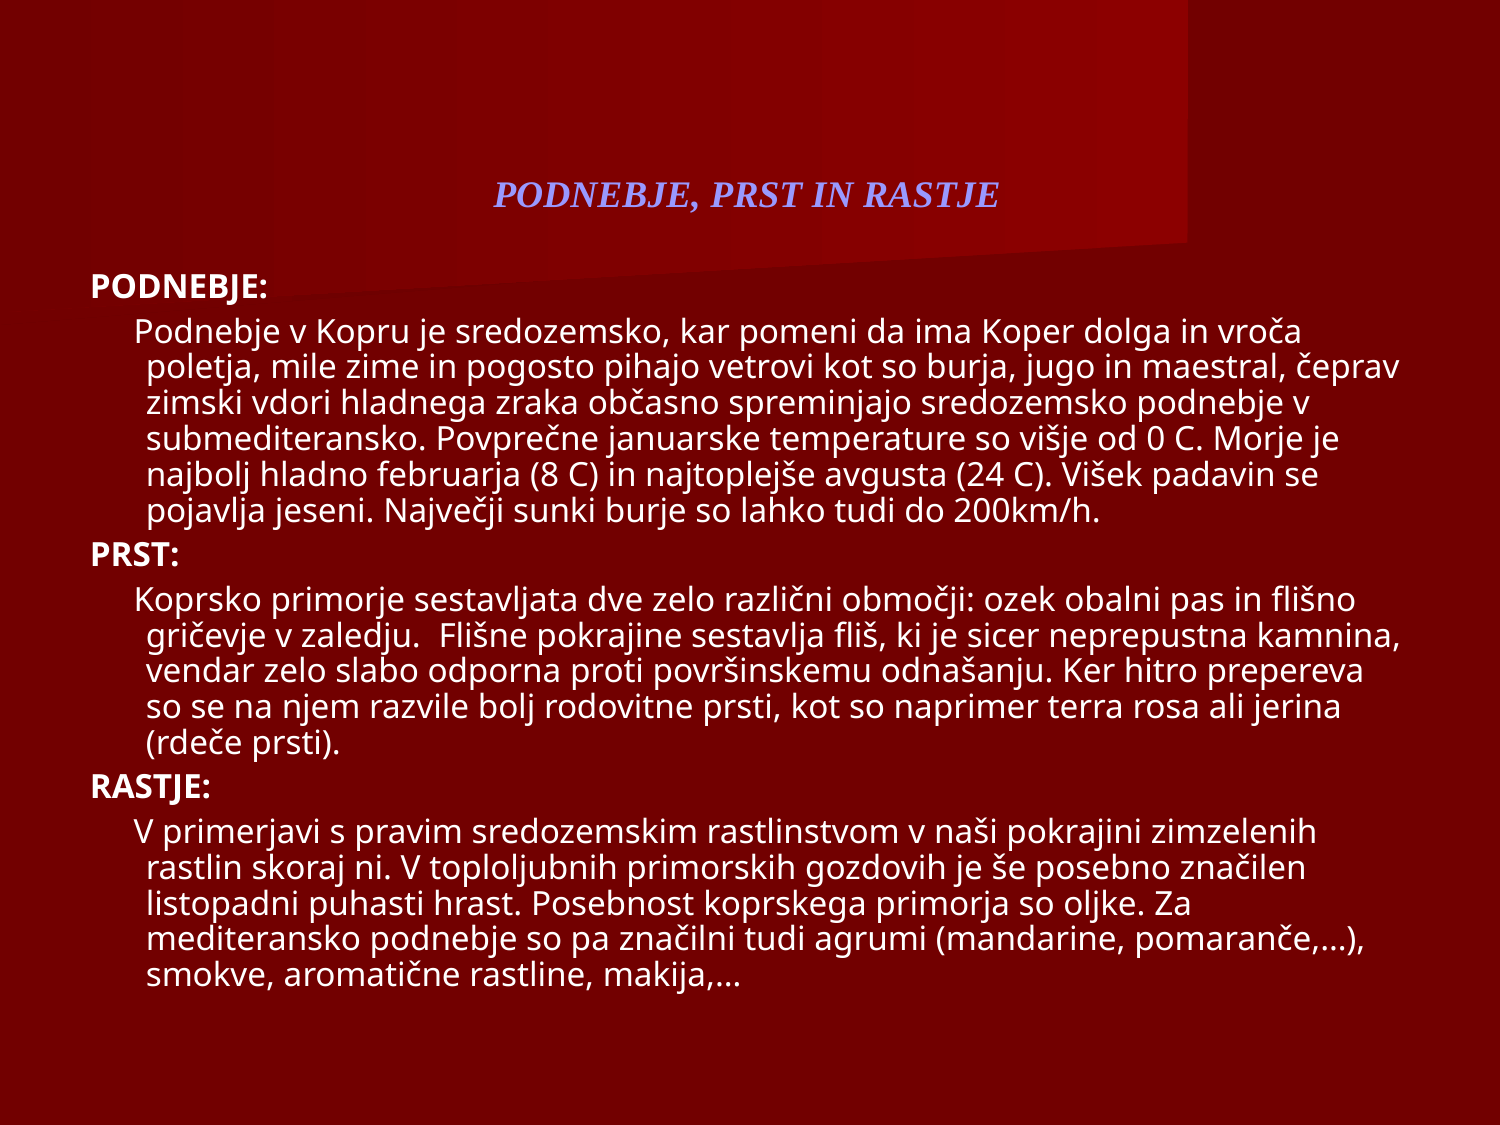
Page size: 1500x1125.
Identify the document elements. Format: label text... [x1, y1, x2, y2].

list PODNEBJE: Podnebje v Kopru je sredozemsko, kar pomeni da ima Koper dolga in vroča poletja, mile zime in pogosto pihajo vetrovi kot so burja, jugo in maestral, čeprav zimski vdori hladnega zraka občasno spreminjajo sredozemsko podnebje v submediteransko. Povprečne januarske temperature so višje od 0 C. Morje je najbolj hladno februarja (8 C) in najtoplejše avgusta (24 C). Višek padavin se pojavlja jeseni. Največji sunki burje so lahko tudi do 200km/h. PRST: Koprsko primorje sestavljata dve zelo različni območji: ozek obalni pas in flišno gričevje v zaledju. Flišne pokrajine sestavlja fliš, ki je sicer neprepustna kamnina, vendar zelo slabo odporna proti površinskemu odnašanju. Ker hitro prepereva so se na njem razvile bolj rodovitne prsti, kot so naprimer terra rosa ali jerina (rdeče prsti). RASTJE: V primerjavi s pravim sredozemskim rastlinstvom v naši pokrajini zimzelenih rastlin skoraj ni. V toploljubnih primorskih gozdovih je še posebno značilen listopadni puhasti hrast. Posebnost koprskega primorja so oljke. Za mediteransko podnebje so pa značilni tudi agrumi (mandarine, pomaranče,…), smokve, aromatične rastline, makija,… [75, 262, 1425, 1038]
text_box PODNEBJE, PRST IN RASTJE [112, 125, 1383, 262]
